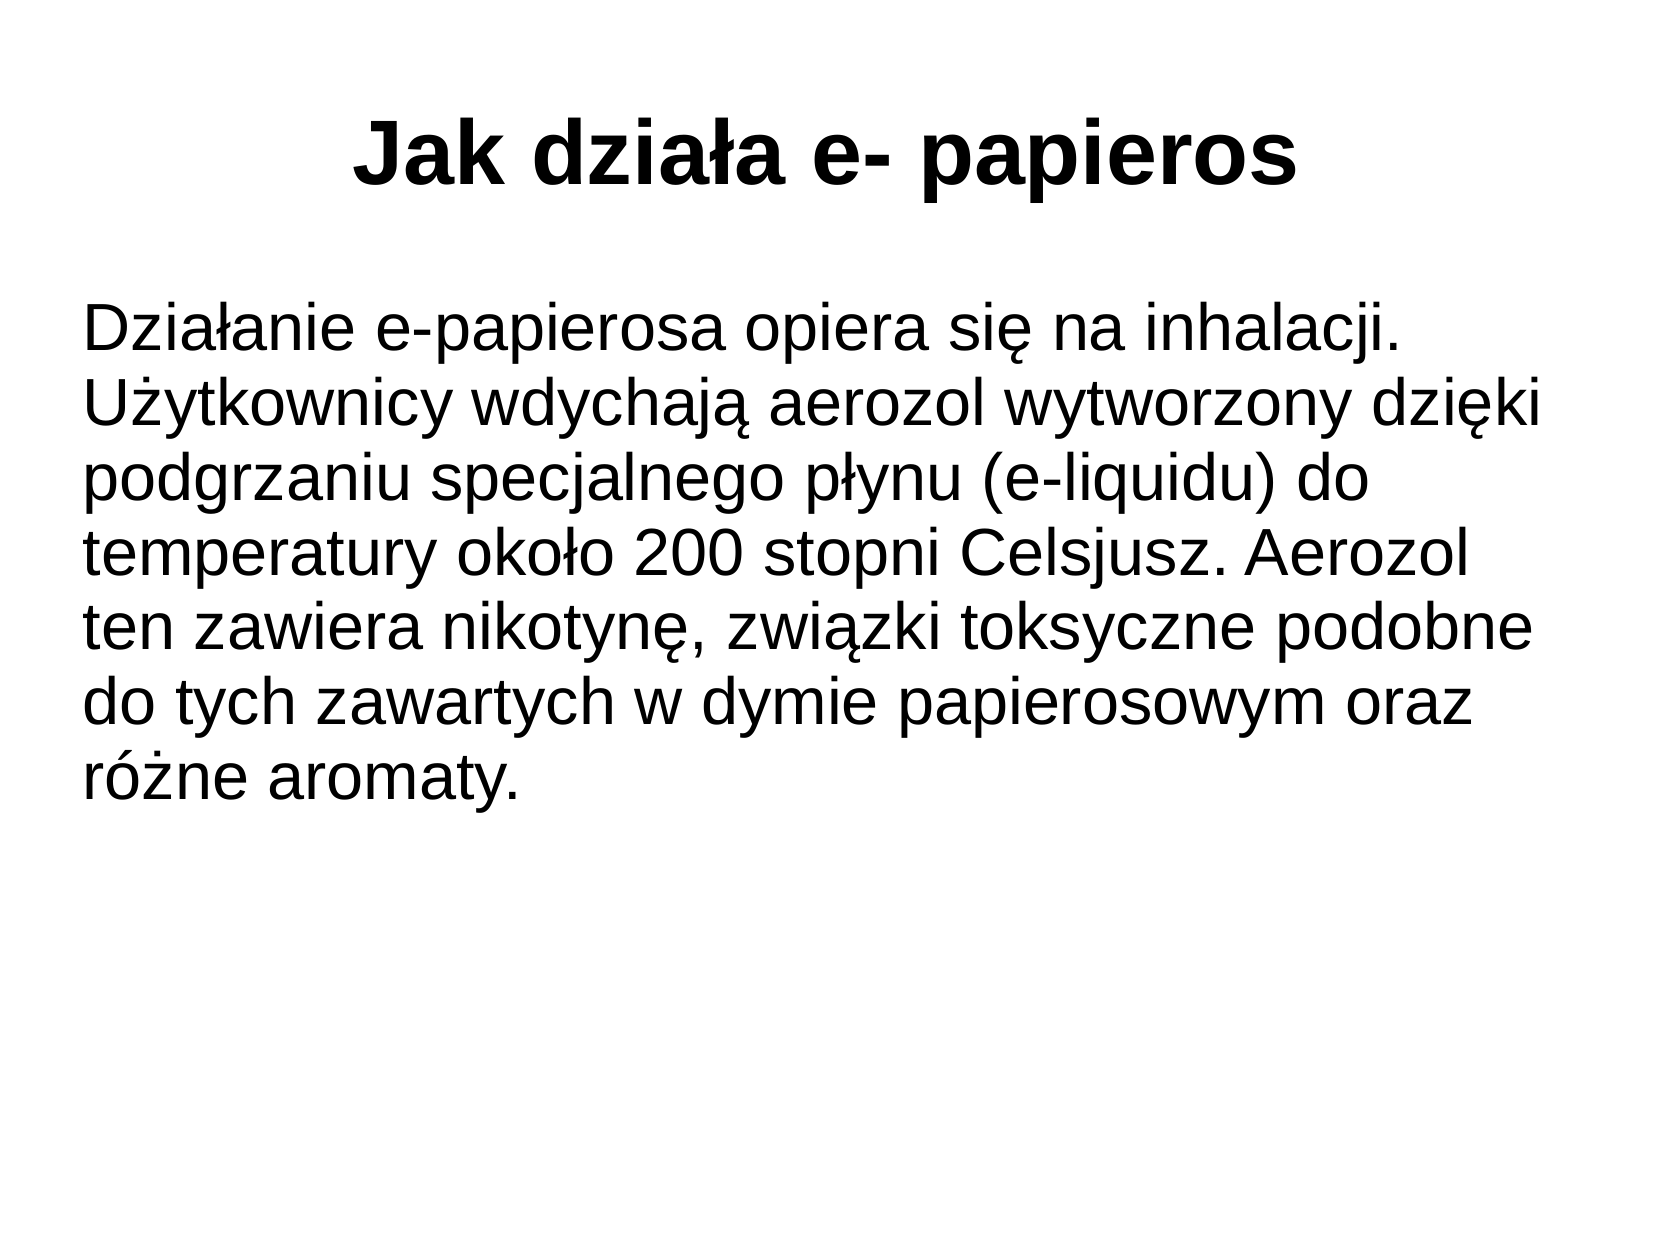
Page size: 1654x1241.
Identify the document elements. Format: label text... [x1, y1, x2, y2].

title Jak działa e- papieros [82, 49, 1571, 257]
list Działanie e-papierosa opiera się na inhalacji. Użytkownicy wdychają aerozol wytworzony dzięki podgrzaniu specjalnego płynu (e-liquidu) do temperatury około 200 stopni Celsjusz. Aerozol ten zawiera nikotynę, związki toksyczne podobne do tych zawartych w dymie papierosowym oraz różne aromaty. [82, 290, 1571, 1109]
